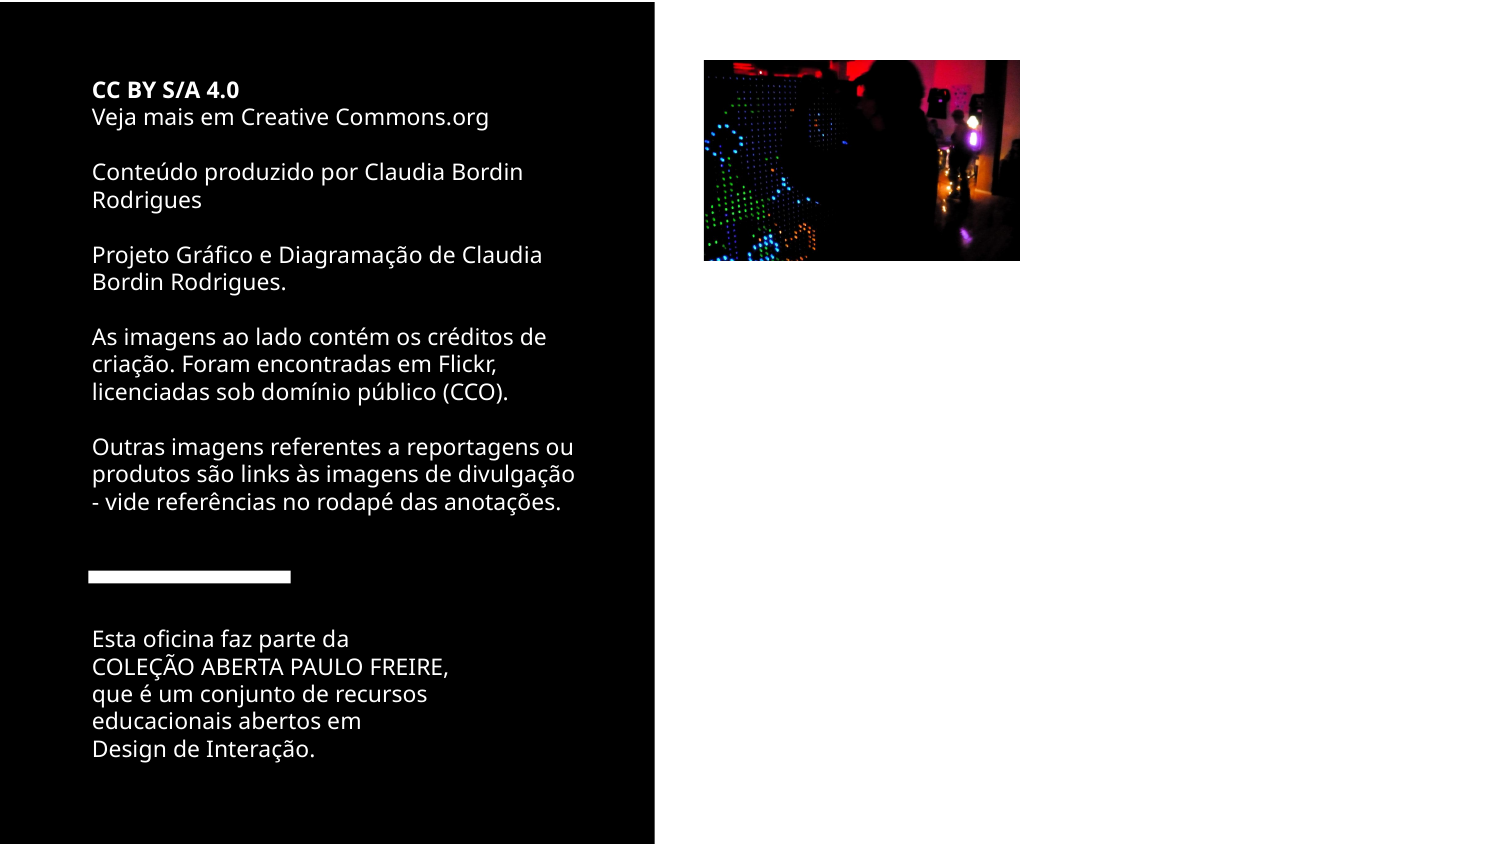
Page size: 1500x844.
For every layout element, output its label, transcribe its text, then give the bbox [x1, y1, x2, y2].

picture [703, 60, 1020, 261]
text_box CC BY S/A 4.0 Veja mais em Creative Commons.org Conteúdo produzido por Claudia Bordin Rodrigues Projeto Gráfico e Diagramação de Claudia Bordin Rodrigues. As imagens ao lado contém os créditos de criação. Foram encontradas em Flickr, licenciadas sob domínio público (CCO). Outras imagens referentes a reportagens ou produtos são links às imagens de divulgação - vide referências no rodapé das anotações. Esta oficina faz parte da COLEÇÃO ABERTA PAULO FREIRE, que é um conjunto de recursos educacionais abertos em Design de Interação. [76, 60, 603, 779]
text_box [0, 2, 655, 844]
